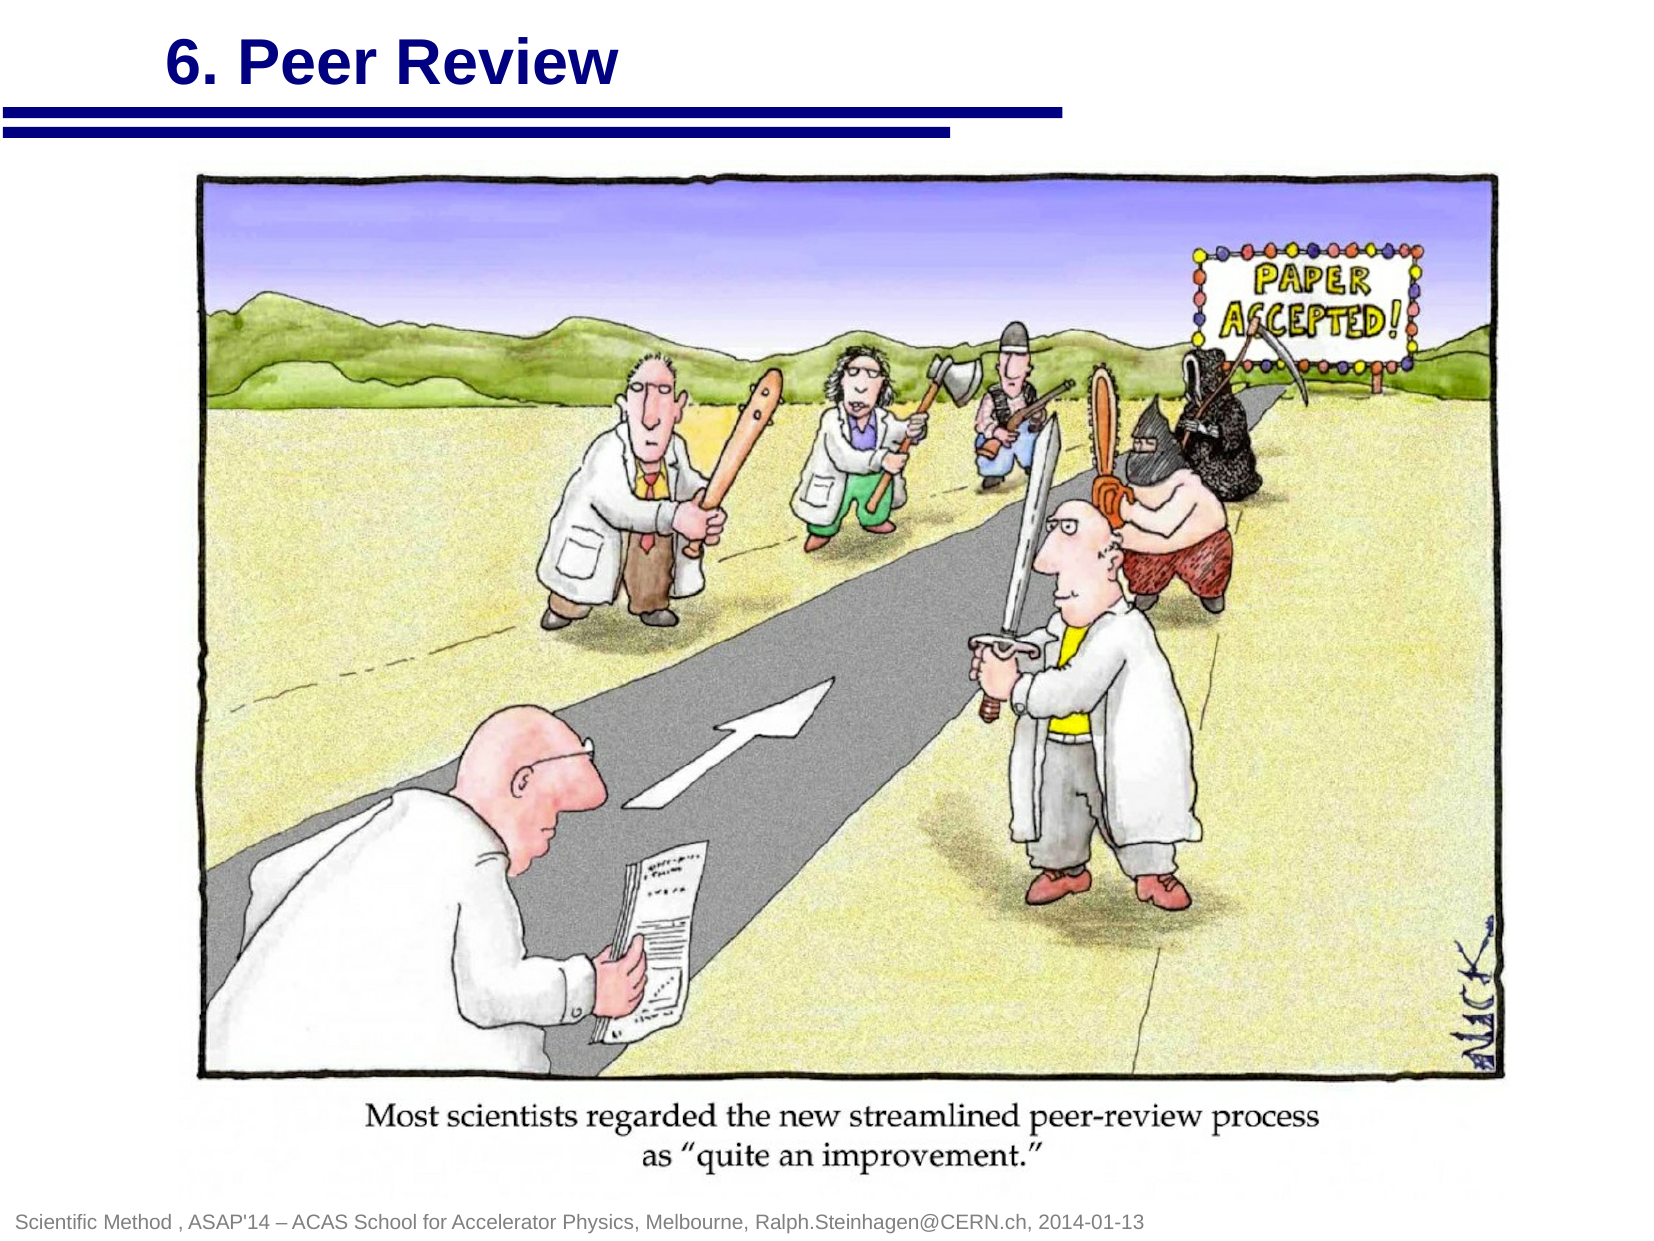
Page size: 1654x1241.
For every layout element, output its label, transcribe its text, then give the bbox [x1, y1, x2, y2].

title 6. Peer Review [165, 0, 1323, 124]
picture [179, 160, 1510, 1201]
